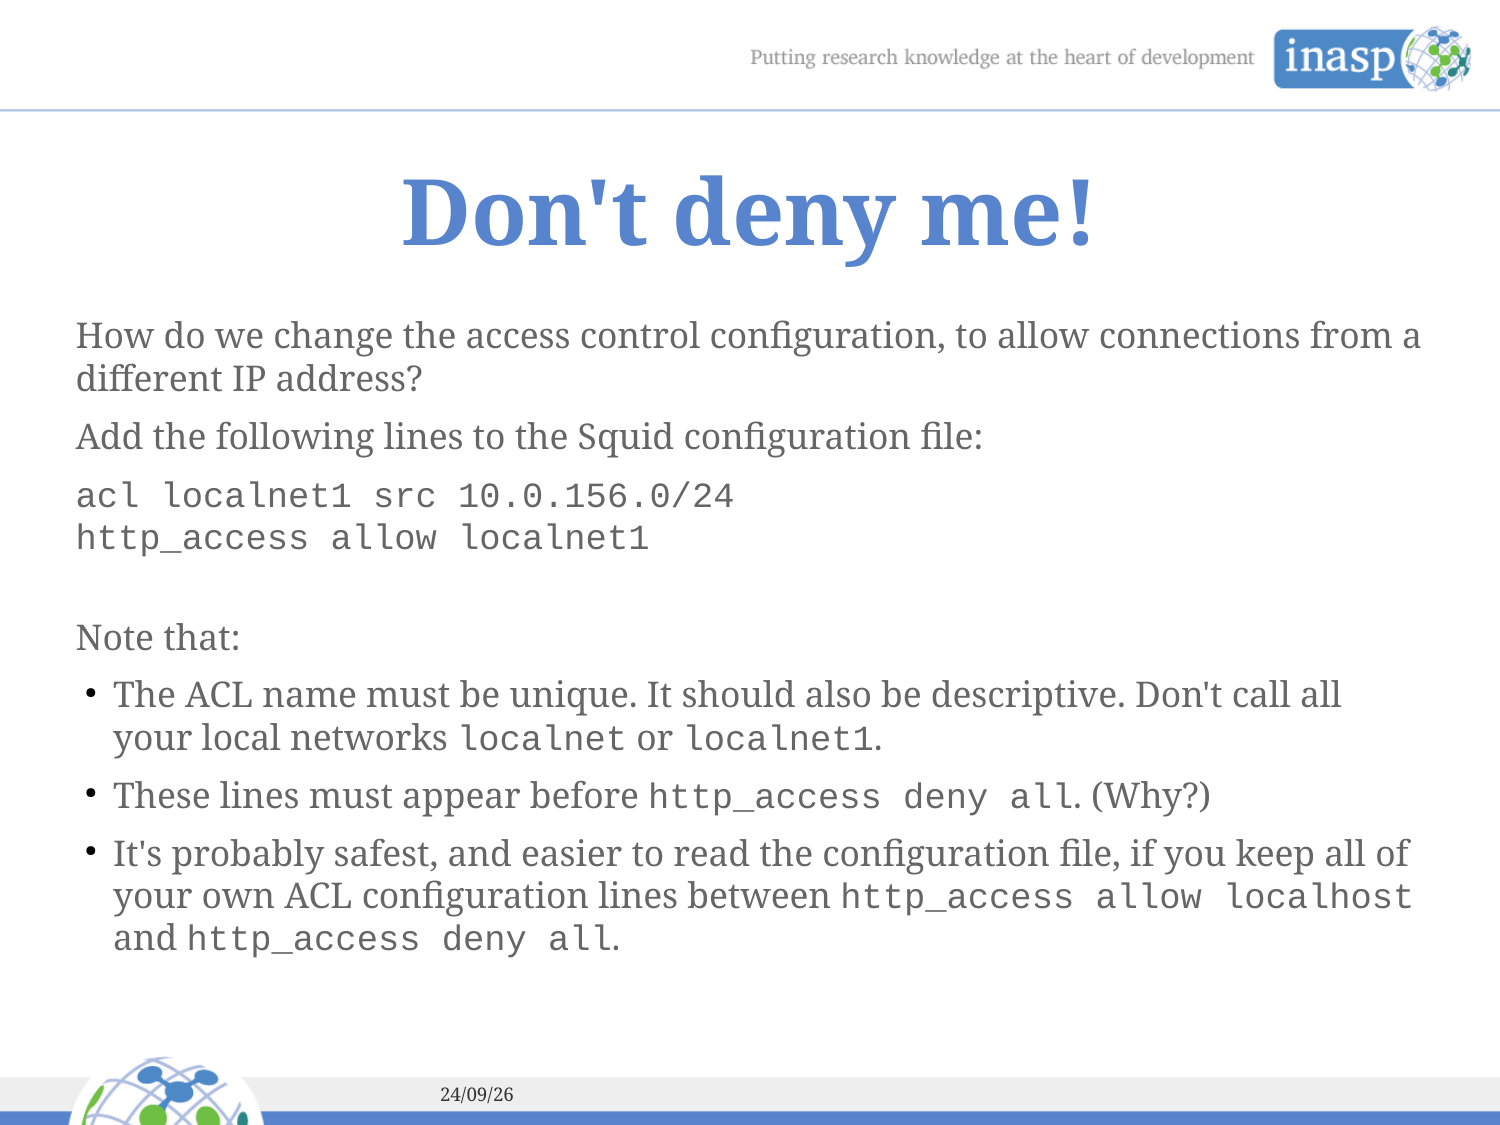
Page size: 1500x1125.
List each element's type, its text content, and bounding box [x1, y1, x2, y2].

picture [0, 0, 1500, 1125]
title Don't deny me! [75, 129, 1426, 313]
list How do we change the access control configuration, to allow connections from a different IP address? Add the following lines to the Squid configuration file: acl localnet1 src 10.0.156.0/24 http_access allow localnet1 Note that: The ACL name must be unique. It should also be descriptive. Don't call all your local networks localnet or localnet1. These lines must appear before http_access deny all. (Why?) It's probably safest, and easier to read the configuration file, if you keep all of your own ACL configuration lines between http_access allow localhost and http_access deny all. [75, 313, 1426, 967]
